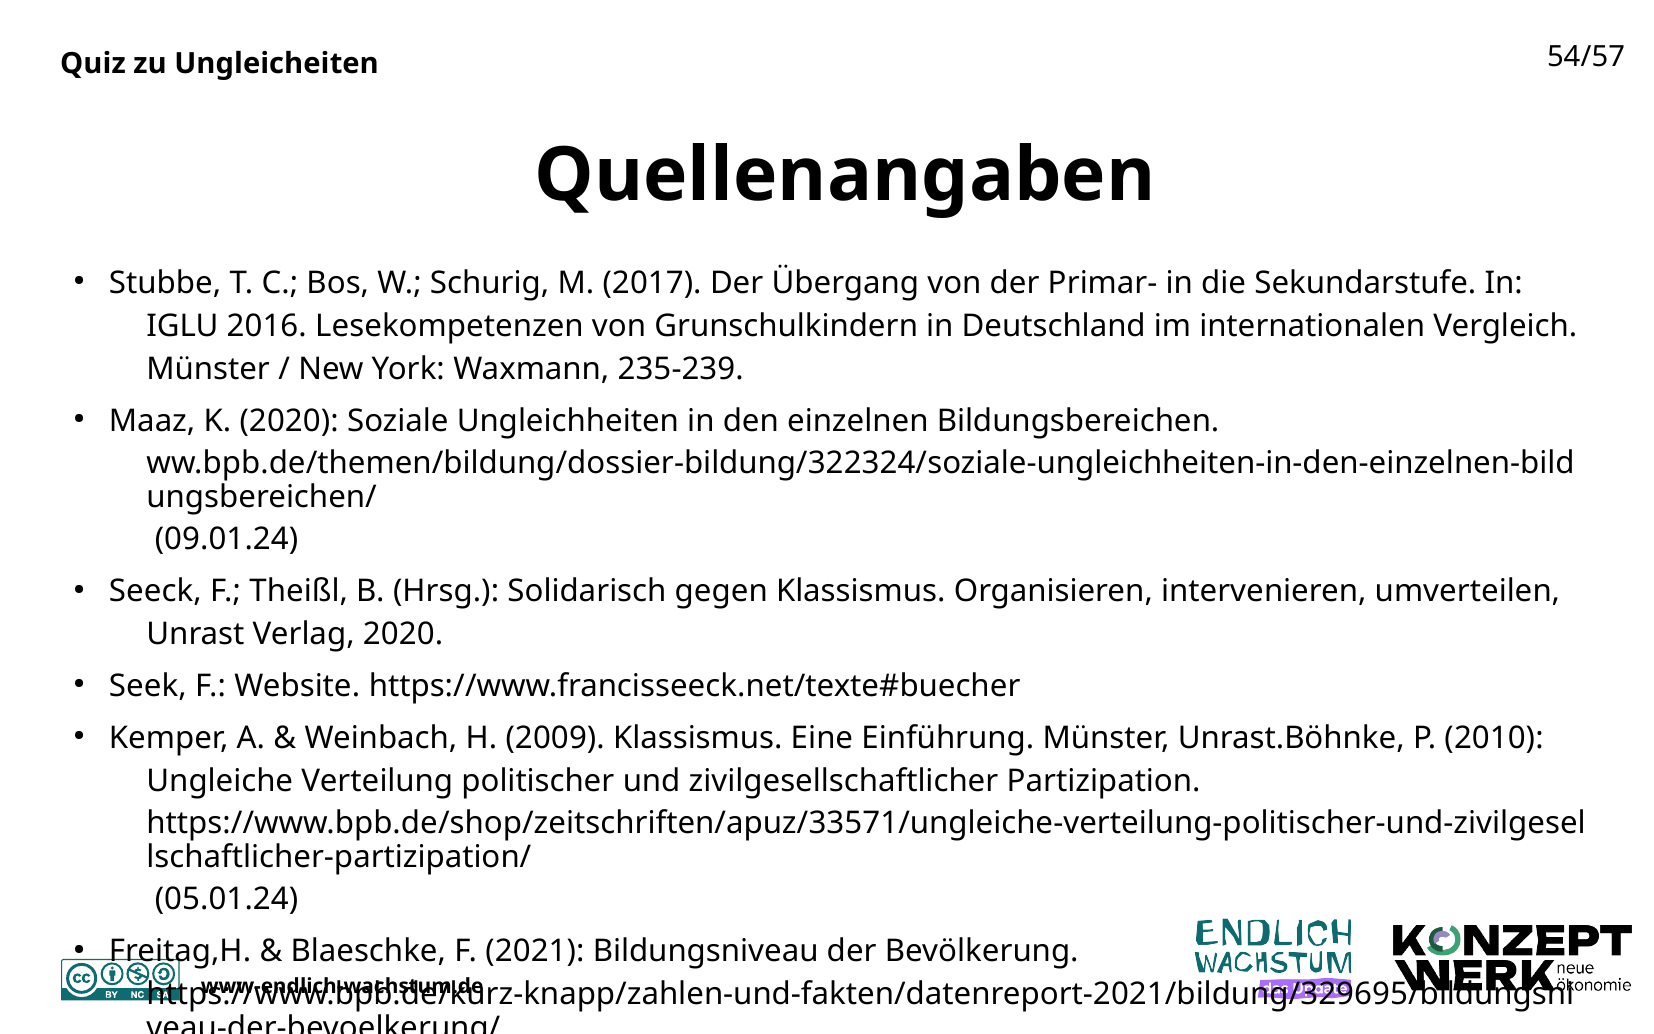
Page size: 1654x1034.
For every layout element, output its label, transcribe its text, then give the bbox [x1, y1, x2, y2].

title Quellenangaben [101, 84, 1590, 258]
picture [1517, 989, 1526, 997]
picture [1459, 989, 1468, 997]
picture [1551, 989, 1560, 997]
picture [1274, 989, 1283, 1002]
picture [1387, 917, 1636, 997]
picture [1498, 989, 1507, 997]
picture [1424, 989, 1434, 997]
picture [1176, 906, 1374, 1011]
list Stubbe, T. C.; Bos, W.; Schurig, M. (2017). Der Übergang von der Primar- in die Sekundarstufe. In: IGLU 2016. Lesekompetenzen von Grunschulkindern in Deutschland im internationalen Vergleich. Münster / New York: Waxmann, 235-239. Maaz, K. (2020): Soziale Ungleichheiten in den einzelnen Bildungsbereichen.ww.bpb.de/themen/bildung/dossier-bildung/322324/soziale-ungleichheiten-in-den-einzelnen-bildungsbereichen/ (09.01.24) Seeck, F.; Theißl, B. (Hrsg.): Solidarisch gegen Klassismus. Organisieren, intervenieren, umverteilen, Unrast Verlag, 2020. Seek, F.: Website. https://www.francisseeck.net/texte#buecher Kemper, A. & Weinbach, H. (2009). Klassismus. Eine Einführung. Münster, Unrast.Böhnke, P. (2010): Ungleiche Verteilung politischer und zivilgesellschaftlicher Partizipation. https://www.bpb.de/shop/zeitschriften/apuz/33571/ungleiche-verteilung-politischer-und-zivilgesellschaftlicher-partizipation/ (05.01.24) Freitag,H. & Blaeschke, F. (2021): Bildungsniveau der Bevölkerung.https://www.bpb.de/kurz-knapp/zahlen-und-fakten/datenreport-2021/bildung/329695/bildungsniveau-der-bevoelkerung/ (05.01.24) [35, 260, 1591, 906]
